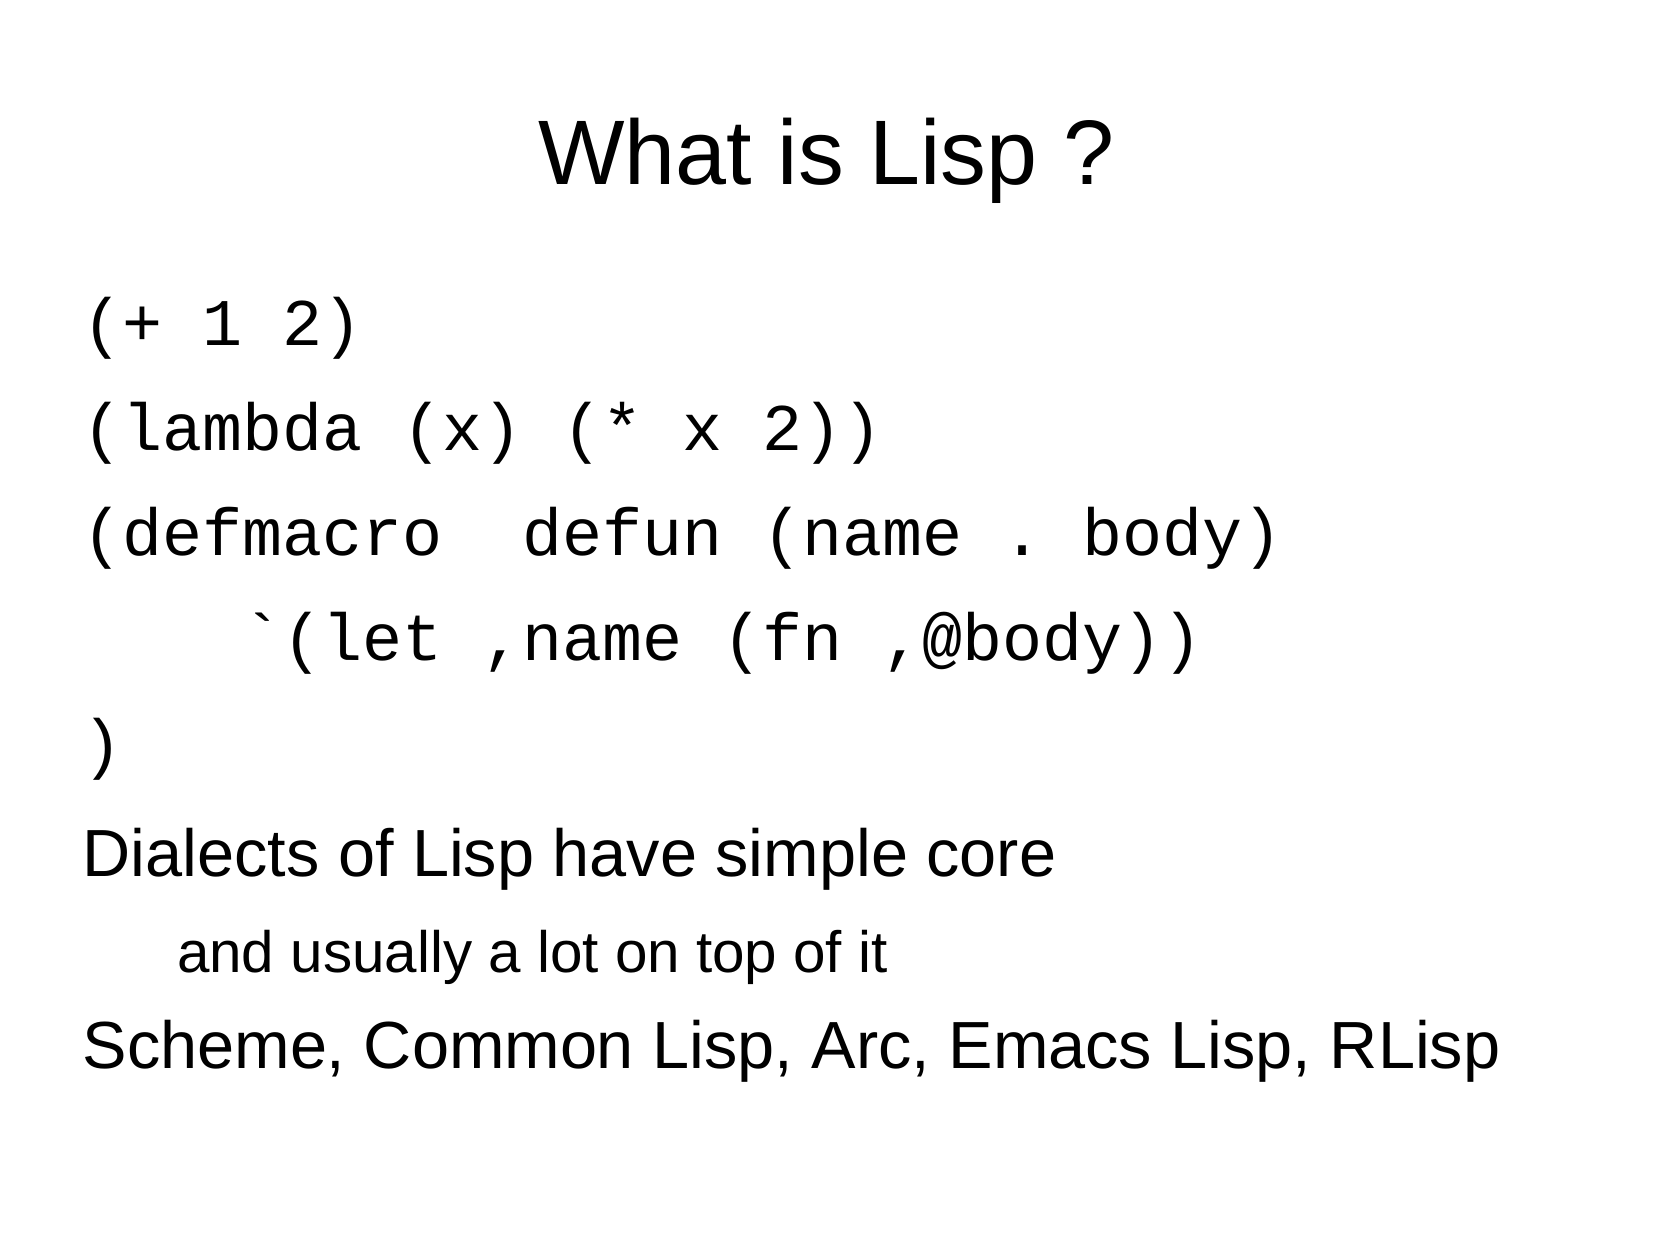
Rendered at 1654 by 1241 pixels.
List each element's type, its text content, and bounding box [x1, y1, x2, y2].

title What is Lisp ? [82, 49, 1571, 257]
list (+ 1 2) (lambda (x) (* x 2)) (defmacro defun (name . body) `(let ,name (fn ,@body)) ) Dialects of Lisp have simple core and usually a lot on top of it Scheme, Common Lisp, Arc, Emacs Lisp, RLisp [82, 290, 1571, 1109]
